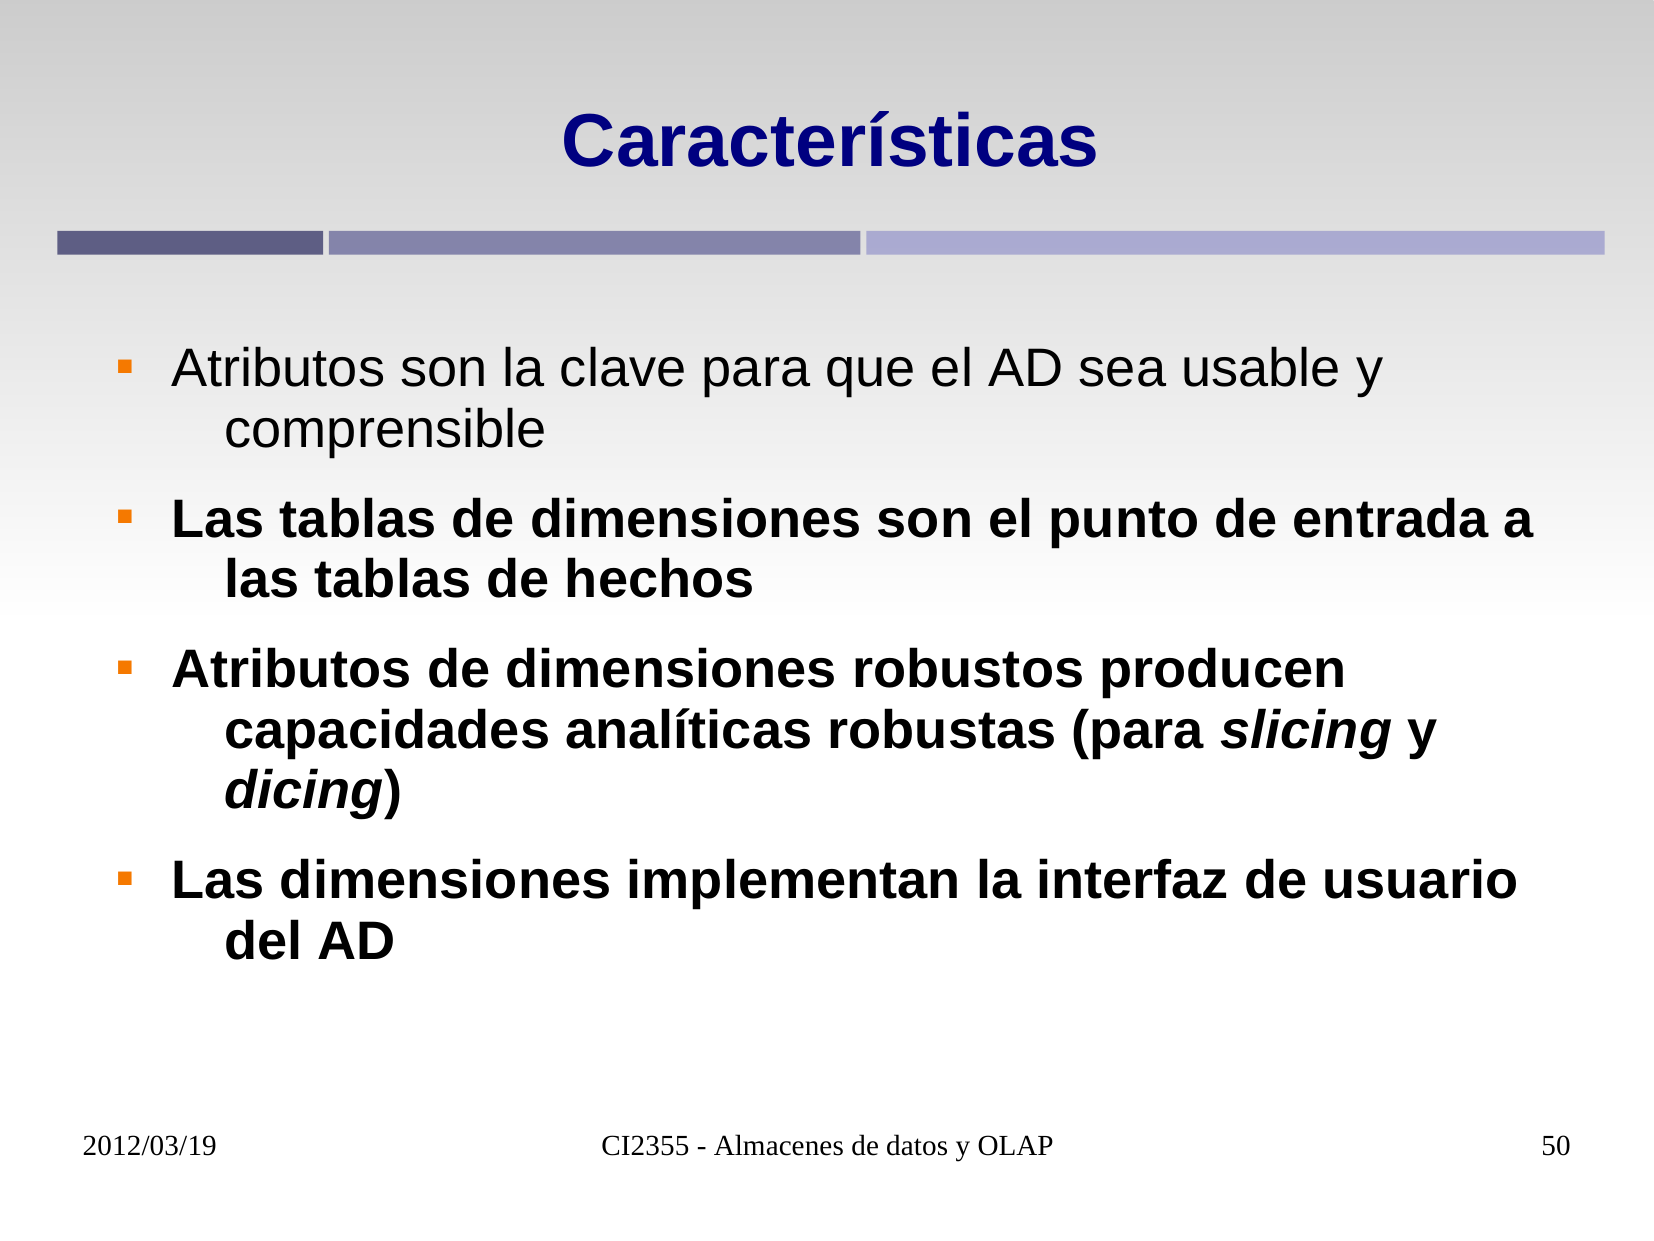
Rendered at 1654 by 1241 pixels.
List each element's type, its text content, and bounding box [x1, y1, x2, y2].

list Atributos son la clave para que el AD sea usable y comprensible Las tablas de dimensiones son el punto de entrada a las tablas de hechos Atributos de dimensiones robustos producen capacidades analíticas robustas (para slicing y dicing) Las dimensiones implementan la interfaz de usuario del AD [82, 337, 1571, 1109]
title Características [86, 55, 1576, 226]
